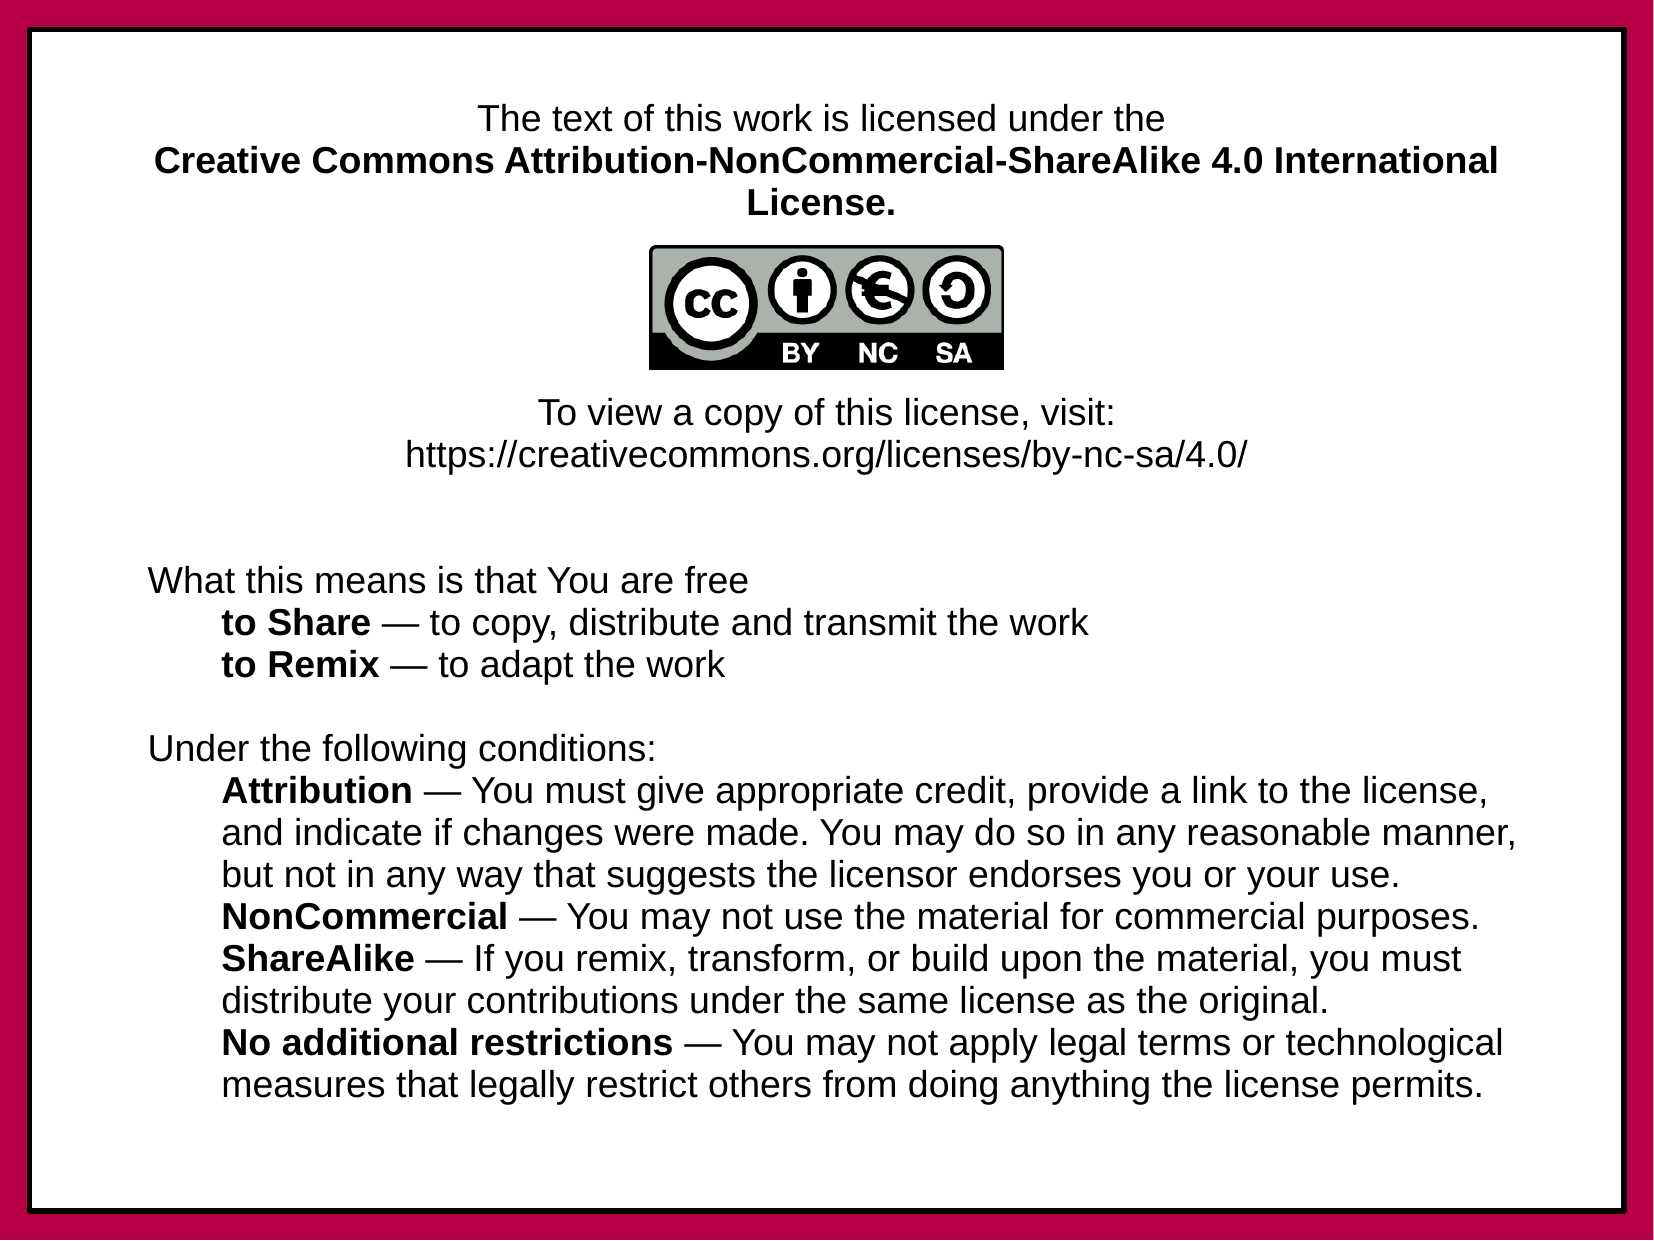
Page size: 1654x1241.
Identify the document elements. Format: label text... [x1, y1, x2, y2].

picture [649, 245, 1004, 370]
text_box [29, 29, 1625, 1211]
text_box The text of this work is licensed under the Creative Commons Attribution-NonCommercial-ShareAlike 4.0 International License. To view a copy of this license, visit: https://creativecommons.org/licenses/by-nc-sa/4.0/ What this means is that You are free to Share — to copy, distribute and transmit the work to Remix — to adapt the work Under the following conditions: Attribution — You must give appropriate credit, provide a link to the license, and indicate if changes were made. You may do so in any reasonable manner, but not in any way that suggests the licensor endorses you or your use. NonCommercial — You may not use the material for commercial purposes. ShareAlike — If you remix, transform, or build upon the material, you must distribute your contributions under the same license as the original. No additional restrictions — You may not apply legal terms or technological measures that legally restrict others from doing anything the license permits. [59, 90, 1595, 1162]
